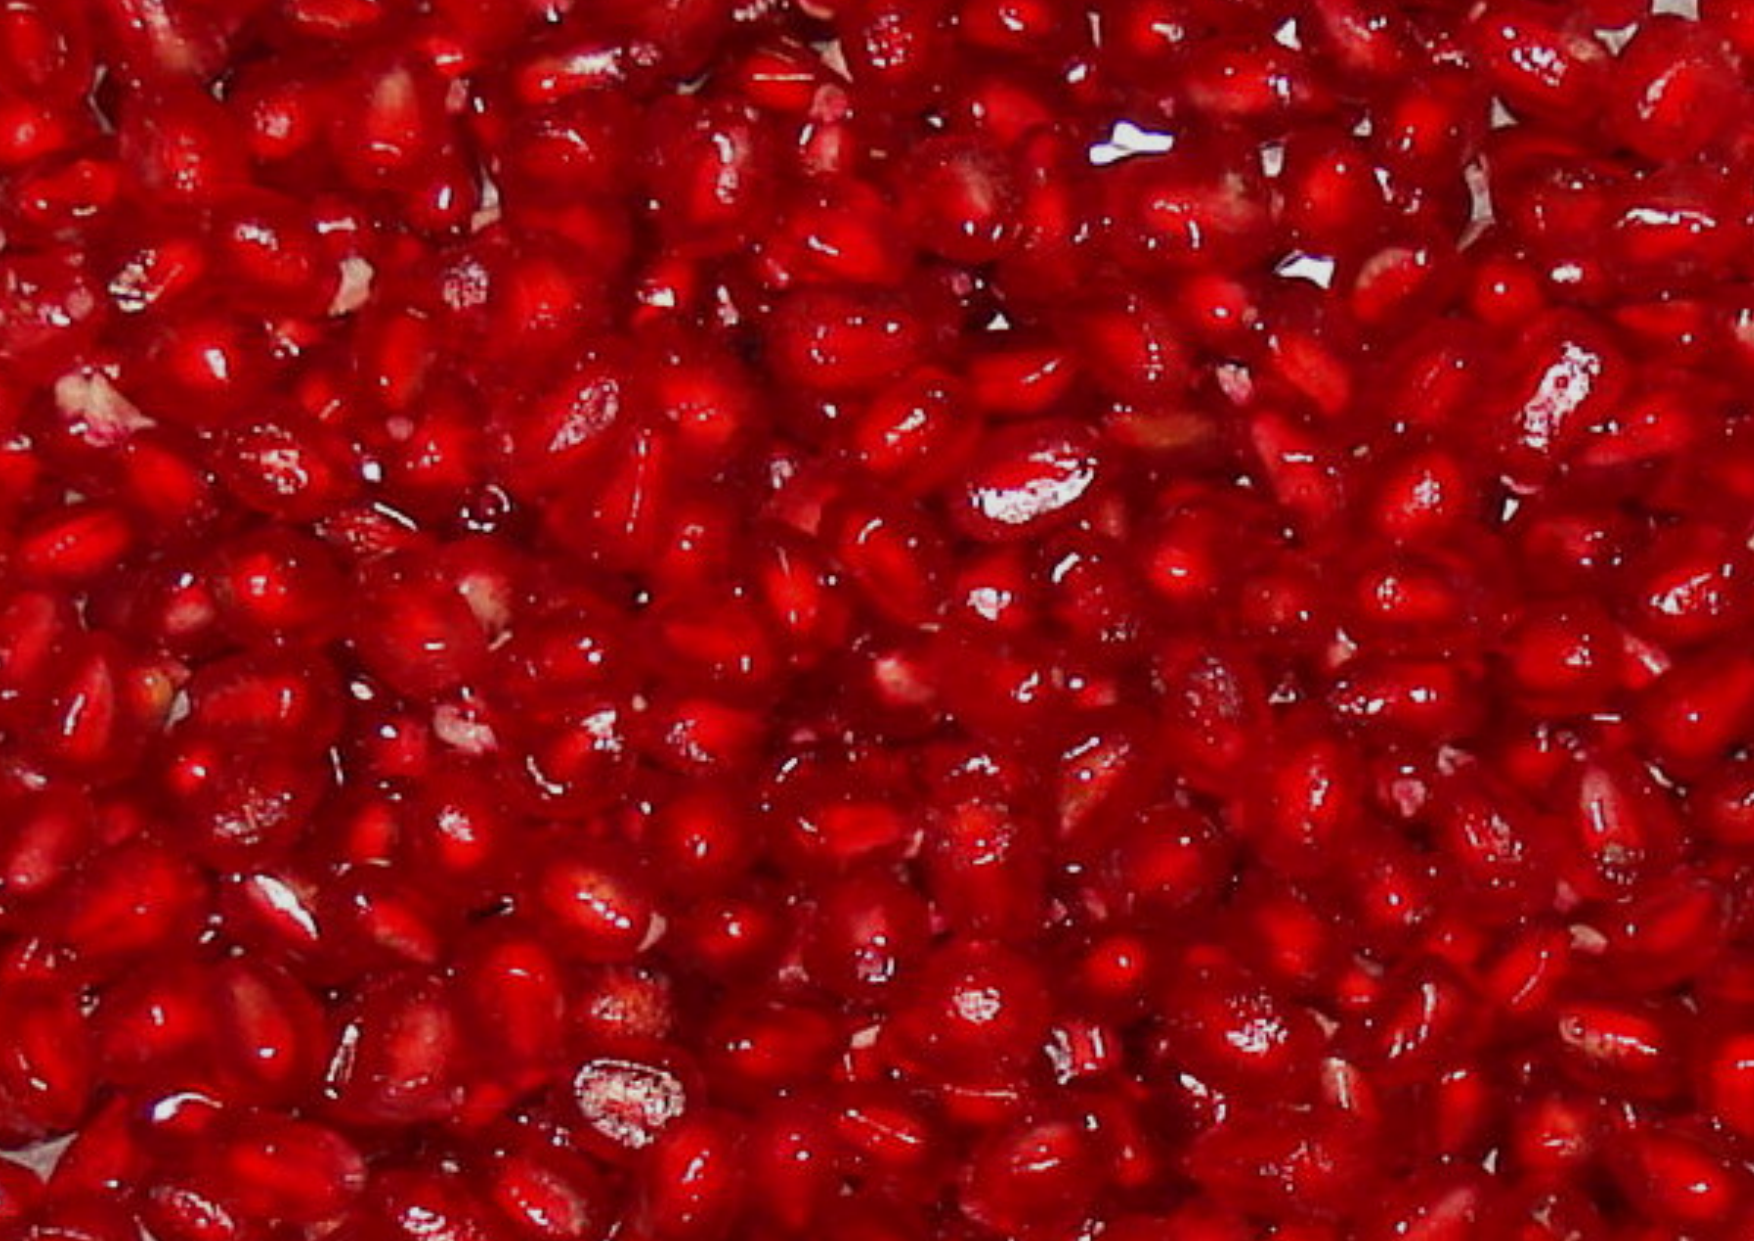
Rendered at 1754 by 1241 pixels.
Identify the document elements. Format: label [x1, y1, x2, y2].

text_box [0, 0, 1754, 1241]
